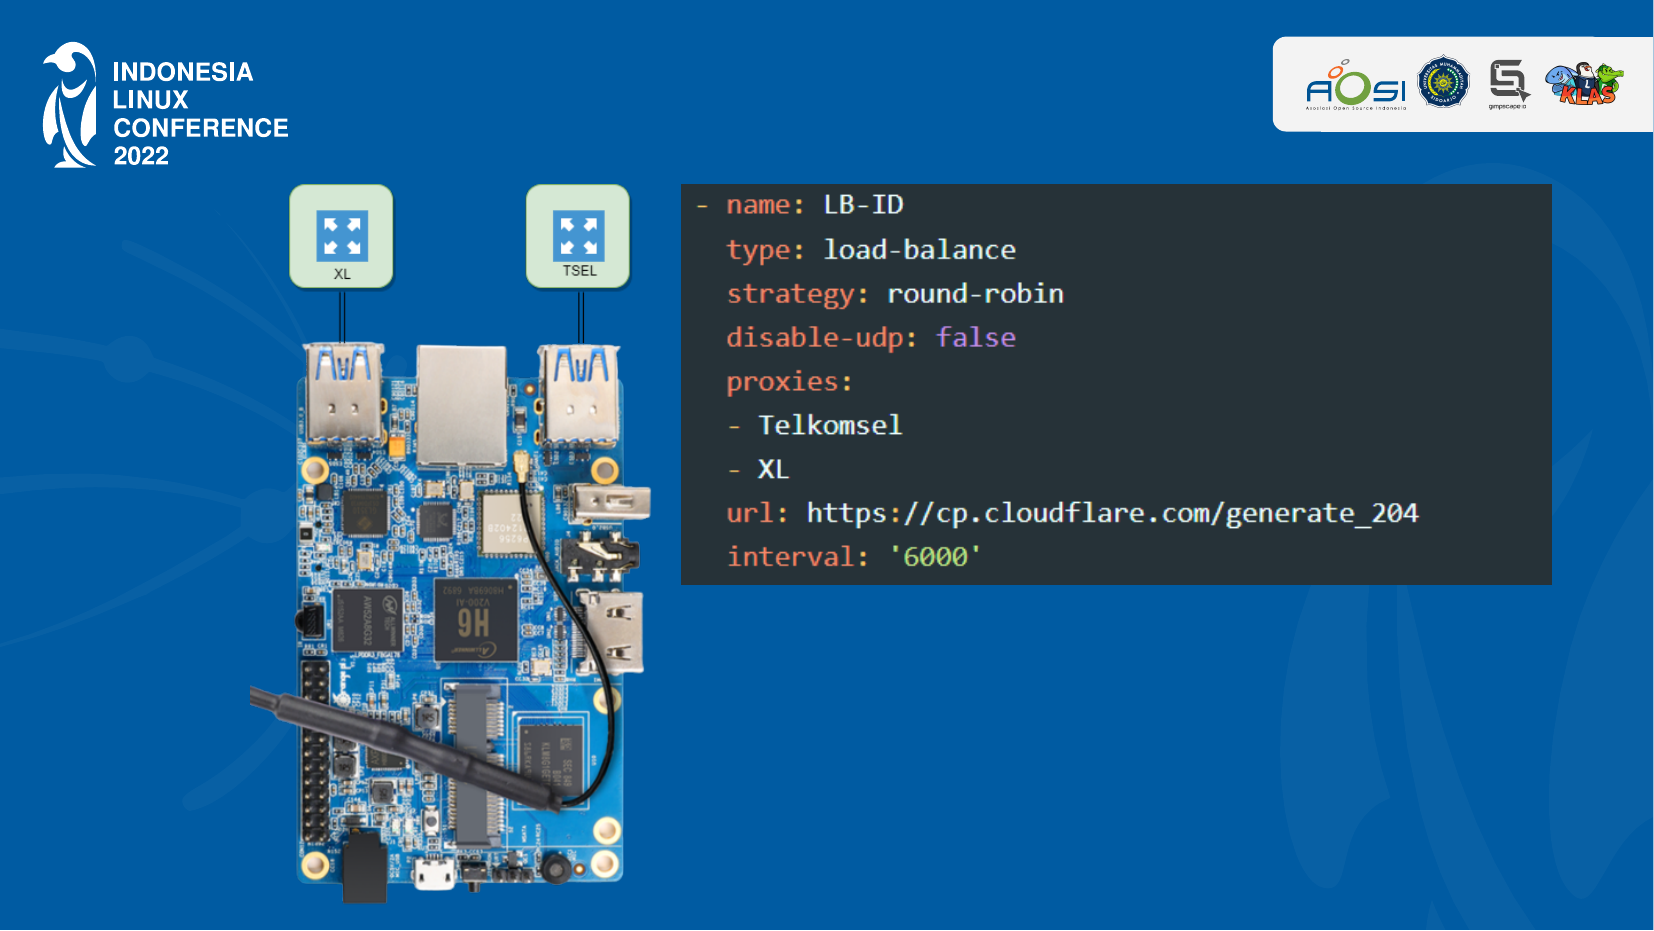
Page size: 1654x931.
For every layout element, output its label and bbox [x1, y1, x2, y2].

picture [681, 184, 1552, 586]
picture [250, 184, 661, 915]
picture [1416, 54, 1471, 108]
picture [1545, 62, 1624, 105]
